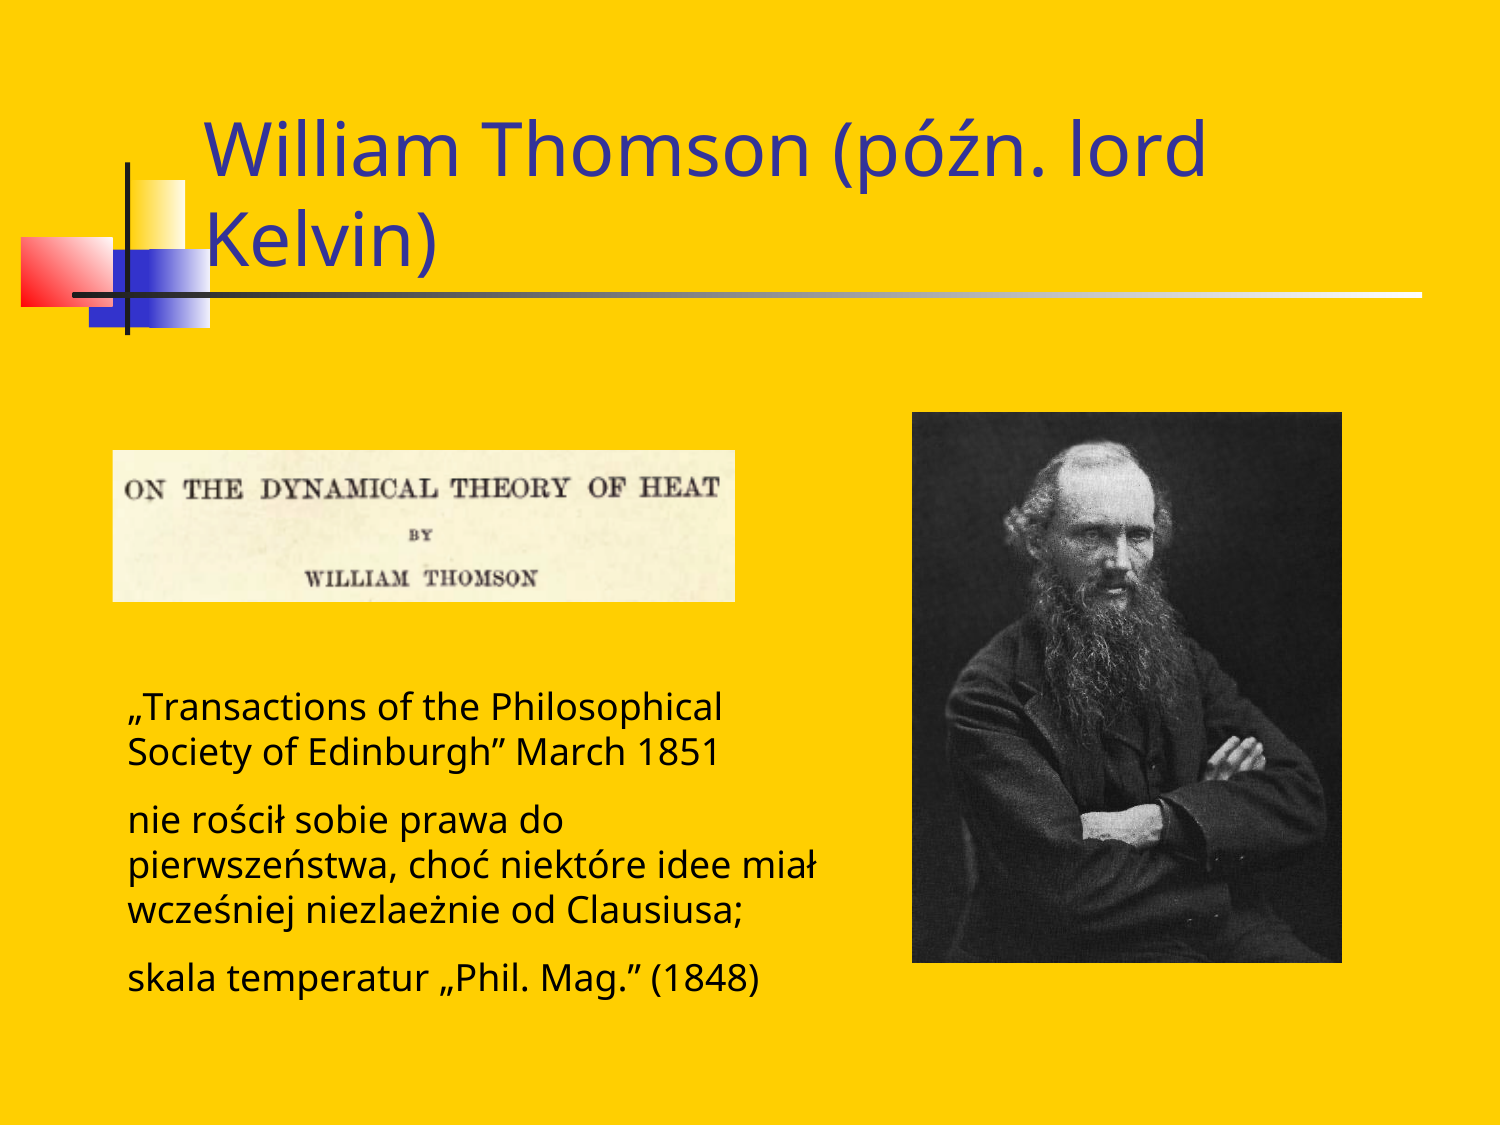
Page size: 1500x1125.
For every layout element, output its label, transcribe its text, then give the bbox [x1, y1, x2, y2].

title William Thomson (późn. lord Kelvin) [188, 93, 1468, 289]
picture [112, 450, 735, 602]
picture [912, 412, 1342, 963]
text_box „Transactions of the Philosophical Society of Edinburgh” March 1851 nie rościł sobie prawa do pierwszeństwa, choć niektóre idee miał wcześniej niezlaeżnie od Clausiusa; skala temperatur „Phil. Mag.” (1848) [112, 674, 838, 1008]
